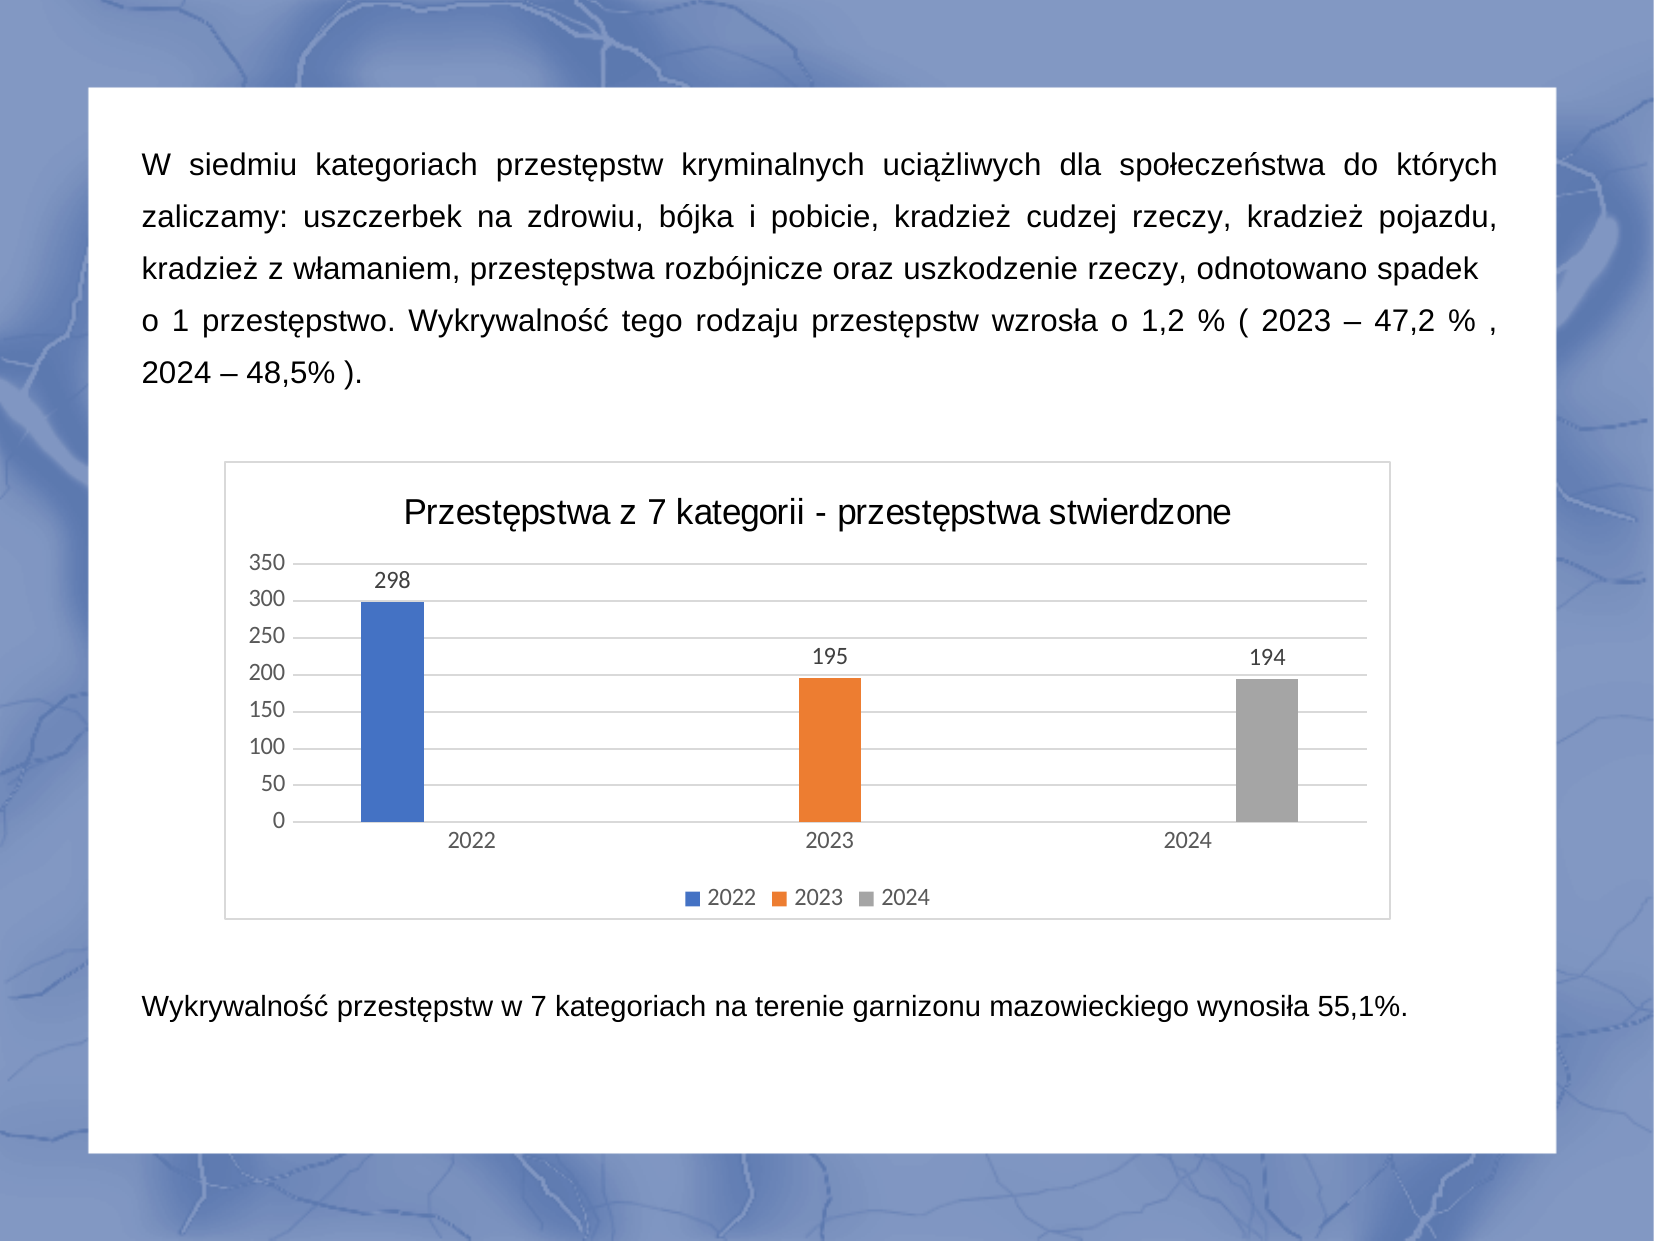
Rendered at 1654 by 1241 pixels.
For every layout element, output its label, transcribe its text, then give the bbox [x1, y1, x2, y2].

chart [224, 460, 1392, 921]
picture [0, 0, 1654, 1241]
list W siedmiu kategoriach przestępstw kryminalnych uciążliwych dla społeczeństwa do których zaliczamy: uszczerbek na zdrowiu, bójka i pobicie, kradzież cudzej rzeczy, kradzież pojazdu, kradzież z włamaniem, przestępstwa rozbójnicze oraz uszkodzenie rzeczy, odnotowano spadek o 1 przestępstwo. Wykrywalność tego rodzaju przestępstw wzrosła o 1,2 % ( 2023 – 47,2 % , 2024 – 48,5% ). Wykrywalność przestępstw w 7 kategoriach na terenie garnizonu mazowieckiego wynosiła 55,1%. [141, 129, 1501, 1112]
